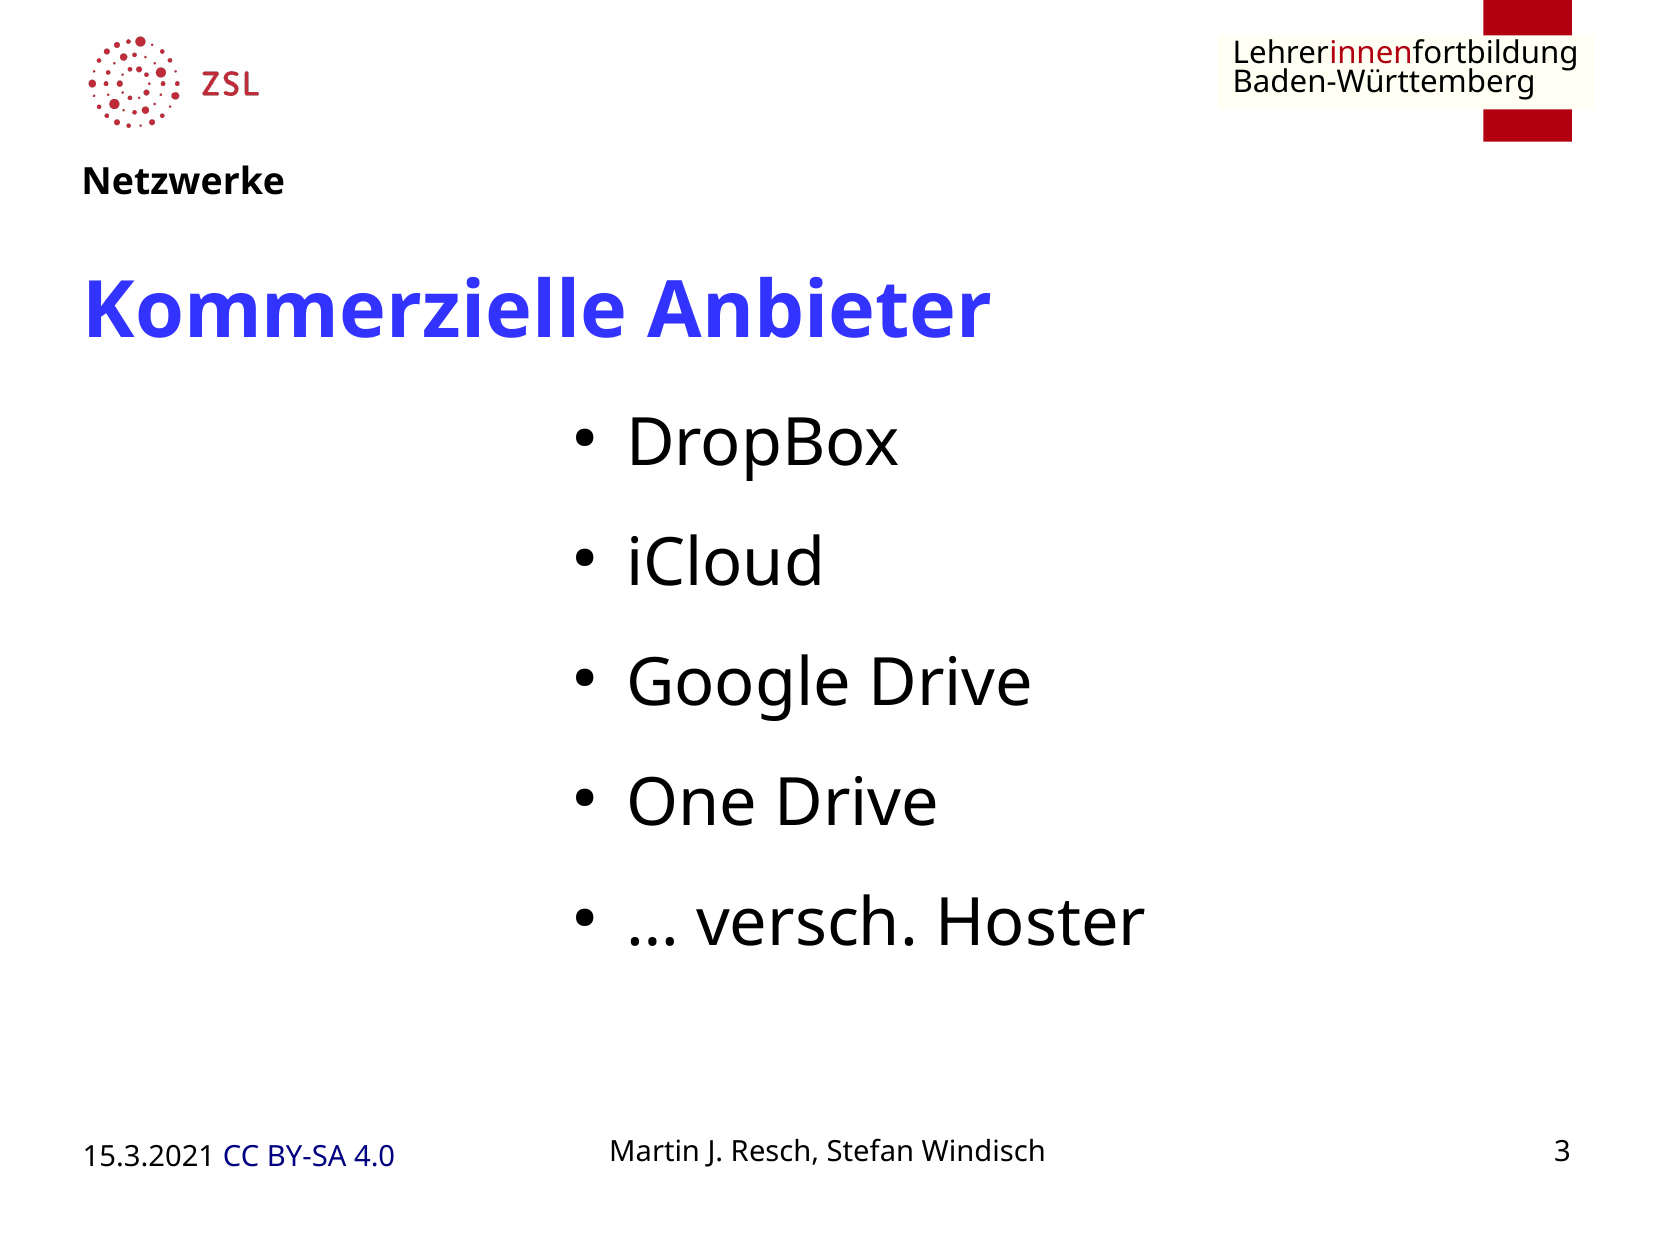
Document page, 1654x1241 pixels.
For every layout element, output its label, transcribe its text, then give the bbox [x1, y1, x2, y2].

picture [87, 35, 260, 129]
list DropBox iCloud Google Drive One Drive … versch. Hoster [555, 393, 1571, 1051]
title Kommerzielle Anbieter [82, 255, 1571, 359]
